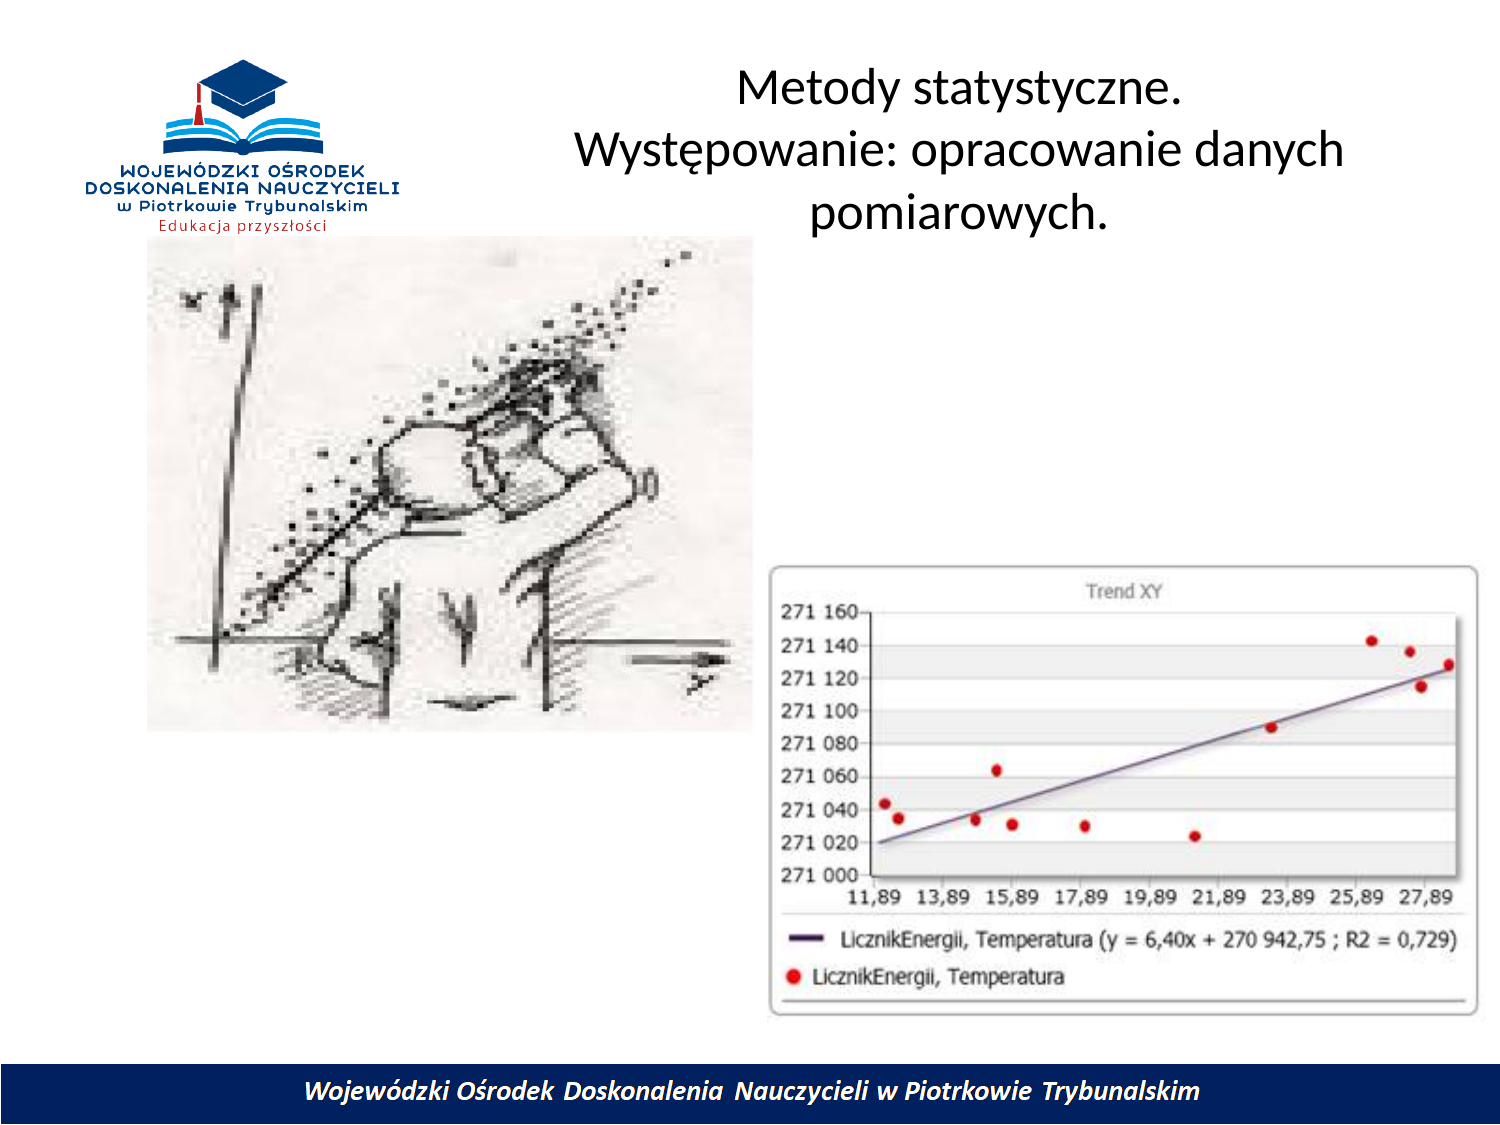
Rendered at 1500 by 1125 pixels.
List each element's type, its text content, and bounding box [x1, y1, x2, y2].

picture [147, 236, 756, 735]
title Metody statystyczne. Występowanie: opracowanie danych pomiarowych. [419, 52, 1500, 225]
picture [767, 561, 1486, 1022]
